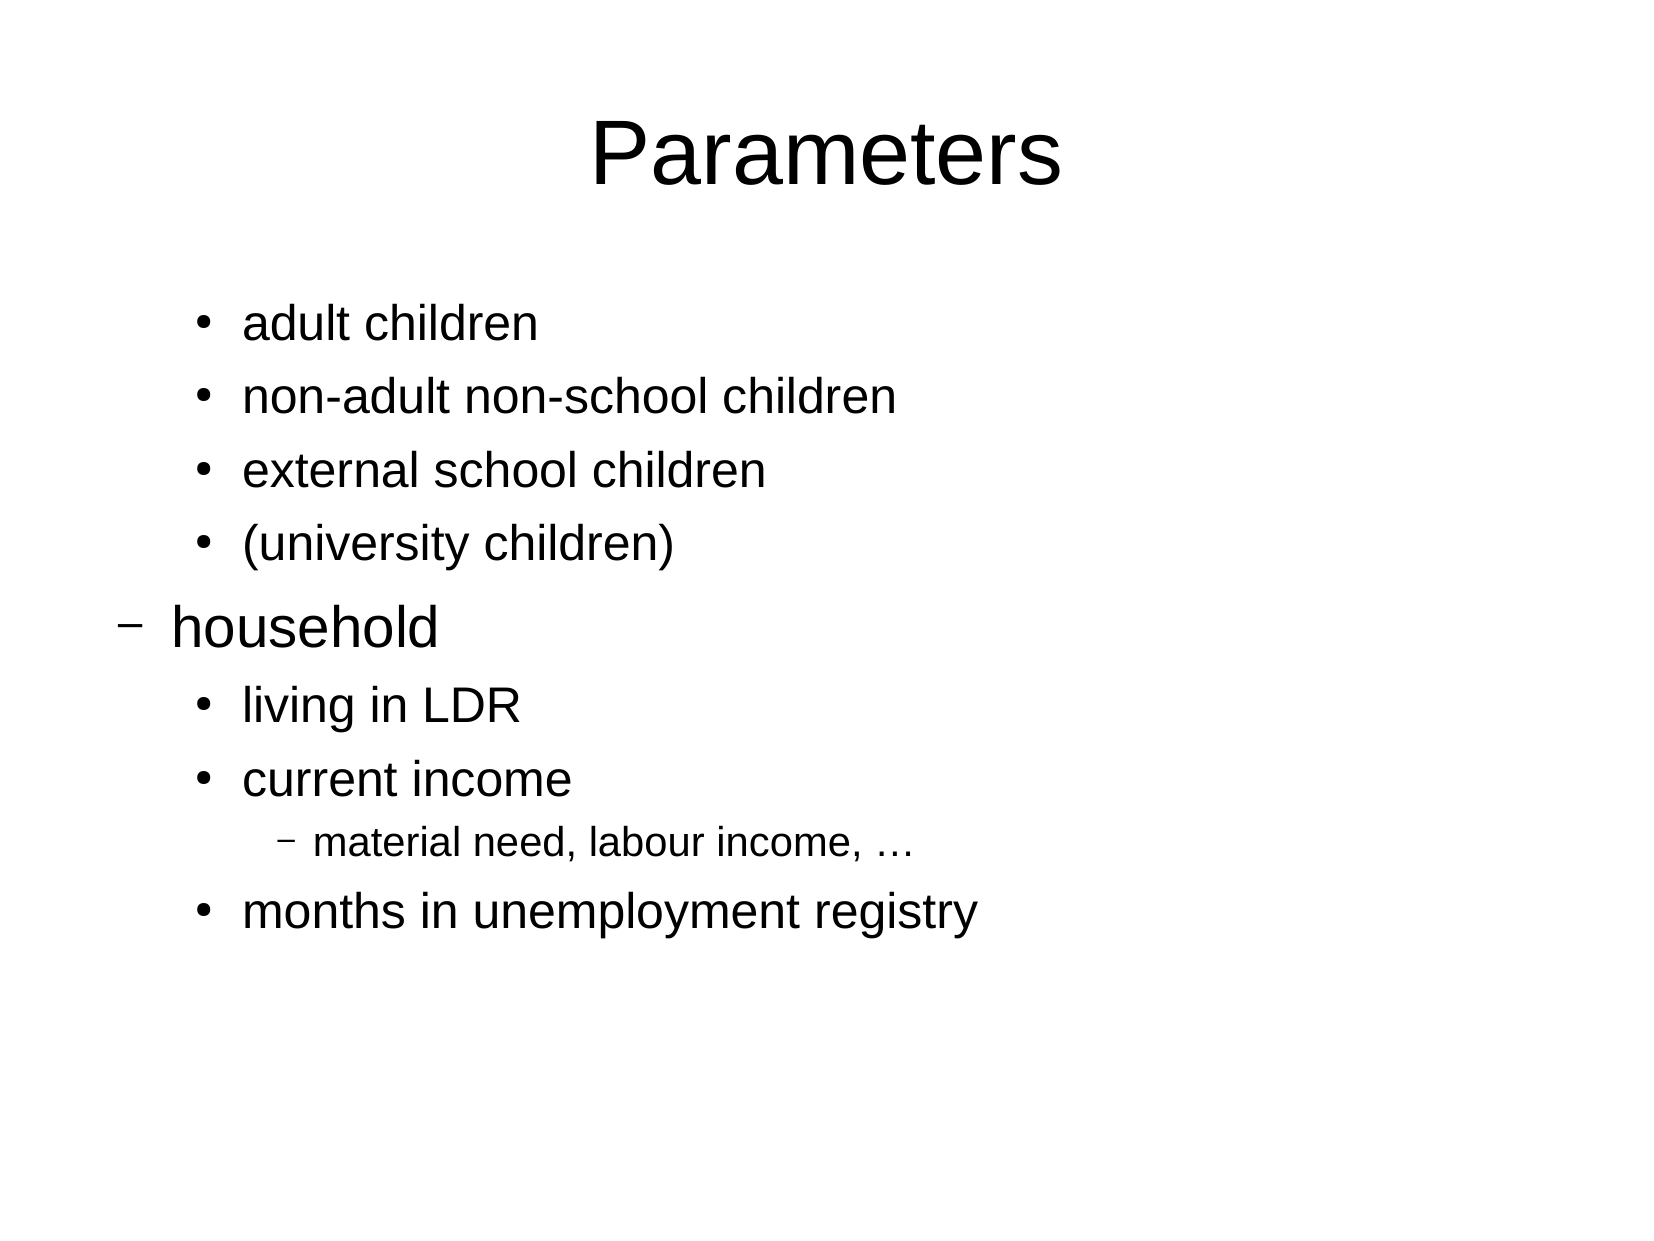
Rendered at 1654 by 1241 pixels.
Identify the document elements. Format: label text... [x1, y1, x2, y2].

list adult children non-adult non-school children external school children (university children) household living in LDR current income material need, labour income, … months in unemployment registry [29, 295, 1533, 1077]
title Parameters [82, 49, 1571, 257]
